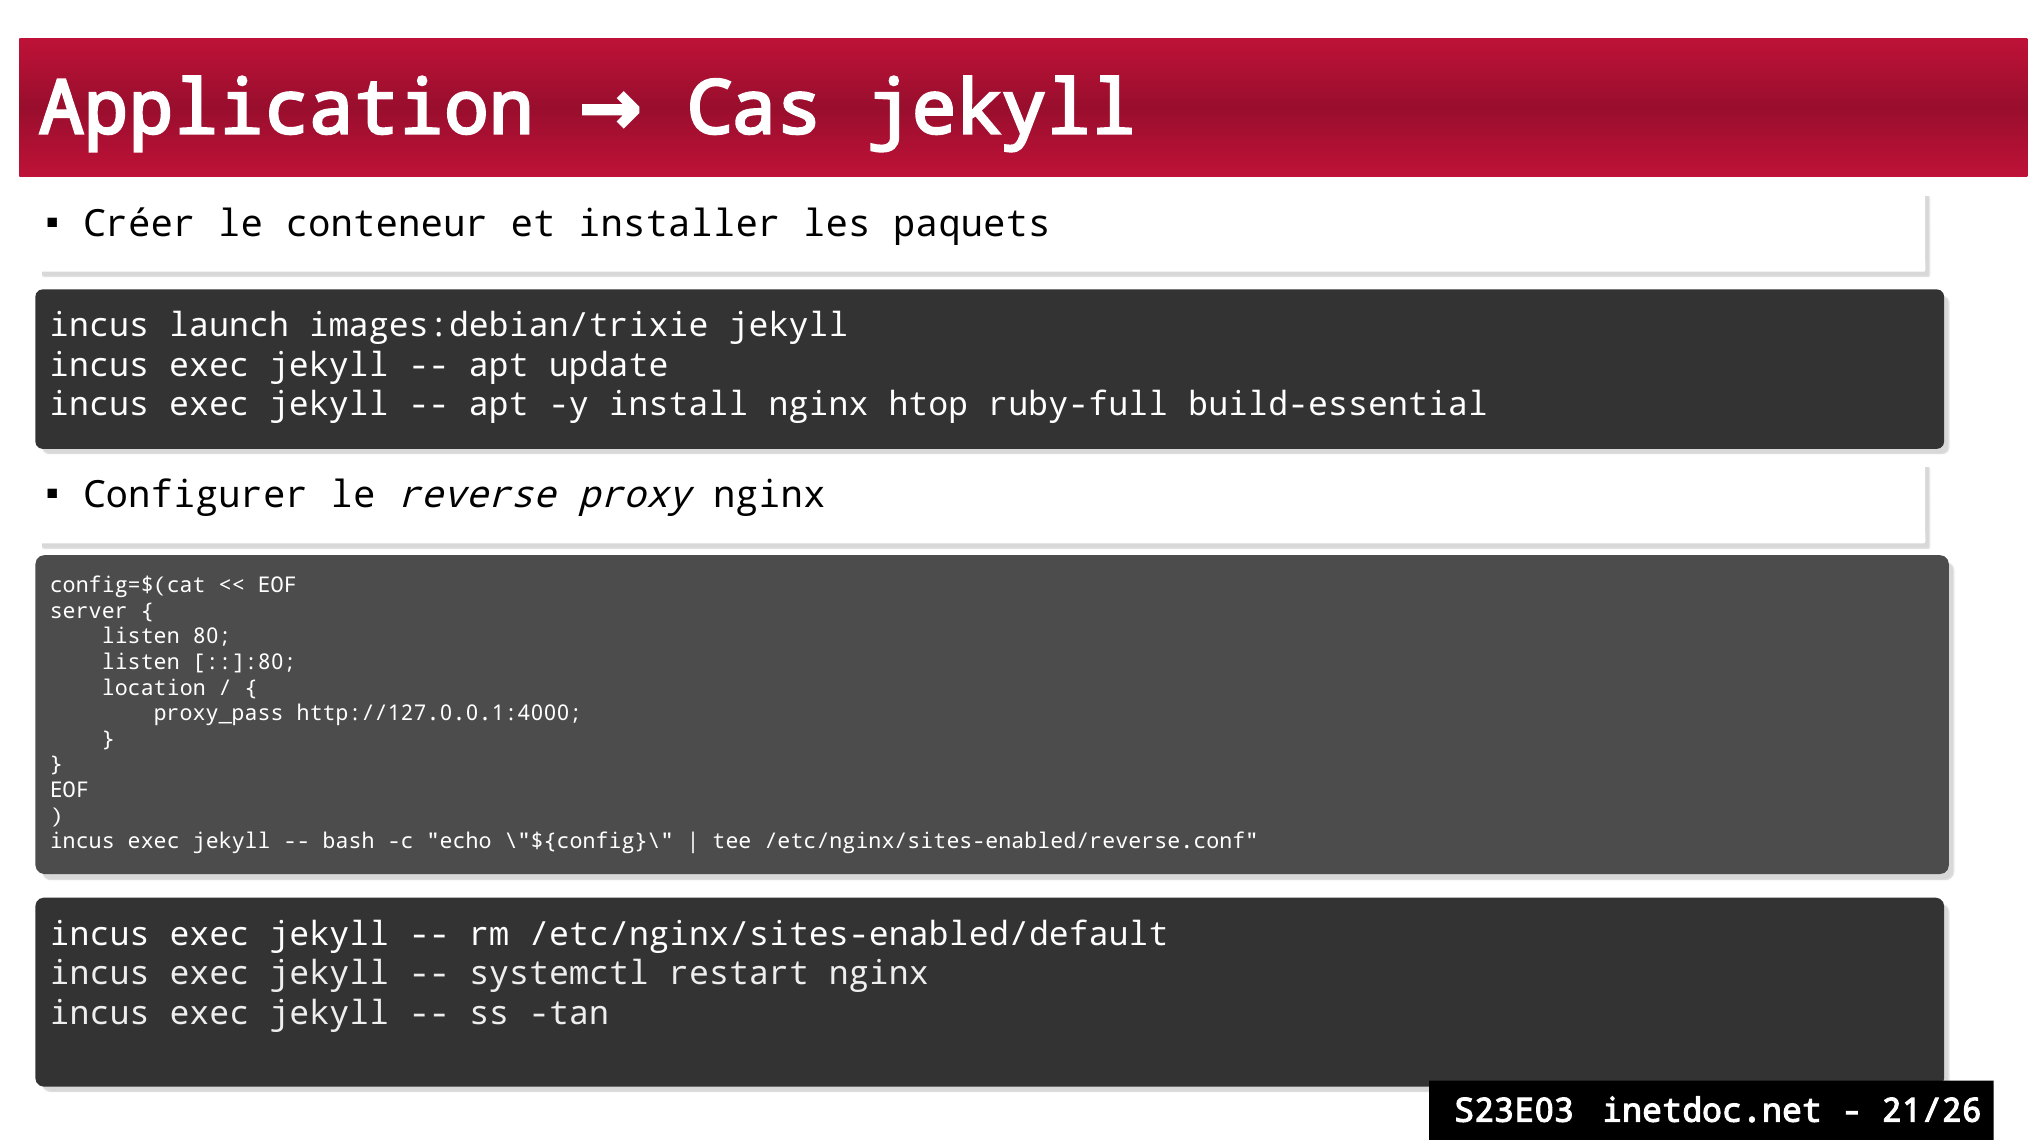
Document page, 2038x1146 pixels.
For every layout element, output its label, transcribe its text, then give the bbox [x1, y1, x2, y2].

text_box config=$(cat << EOF server { listen 80; listen [::]:80; location / { proxy_pass http://127.0.0.1:4000; } } EOF ) incus exec jekyll -- bash -c "echo \"${config}\" | tee /etc/nginx/sites-enabled/reverse.conf" [35, 555, 1949, 875]
text_box incus exec jekyll -- rm /etc/nginx/sites-enabled/default incus exec jekyll -- systemctl restart nginx incus exec jekyll -- ss -tan [35, 897, 1945, 1087]
text_box Configurer le reverse proxy nginx [35, 460, 1926, 544]
text_box Créer le conteneur et installer les paquets [35, 188, 1926, 272]
text_box S23E03 inetdoc.net - <numéro>/26 [1429, 1080, 1994, 1140]
text_box Application → Cas jekyll [19, 38, 2028, 177]
text_box incus launch images:debian/trixie jekyll incus exec jekyll -- apt update incus exec jekyll -- apt -y install nginx htop ruby-full build-essential [35, 289, 1945, 449]
